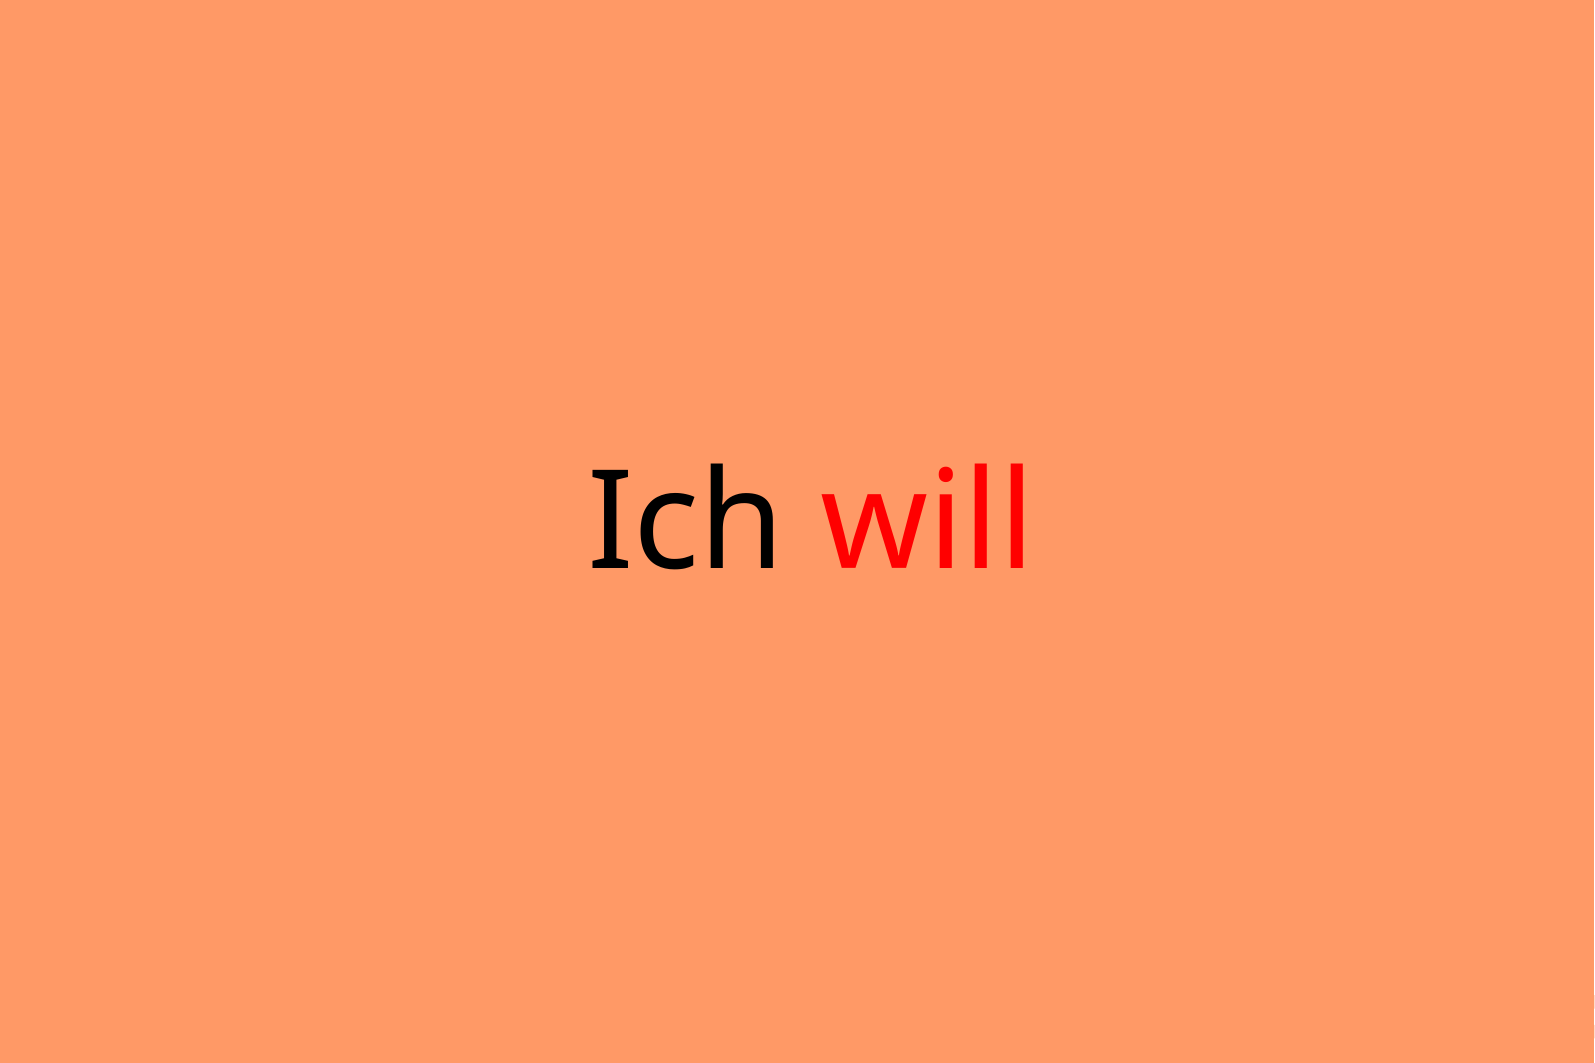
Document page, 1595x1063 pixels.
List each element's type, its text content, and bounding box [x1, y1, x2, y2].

subtitle Ich will [117, 59, 1505, 971]
